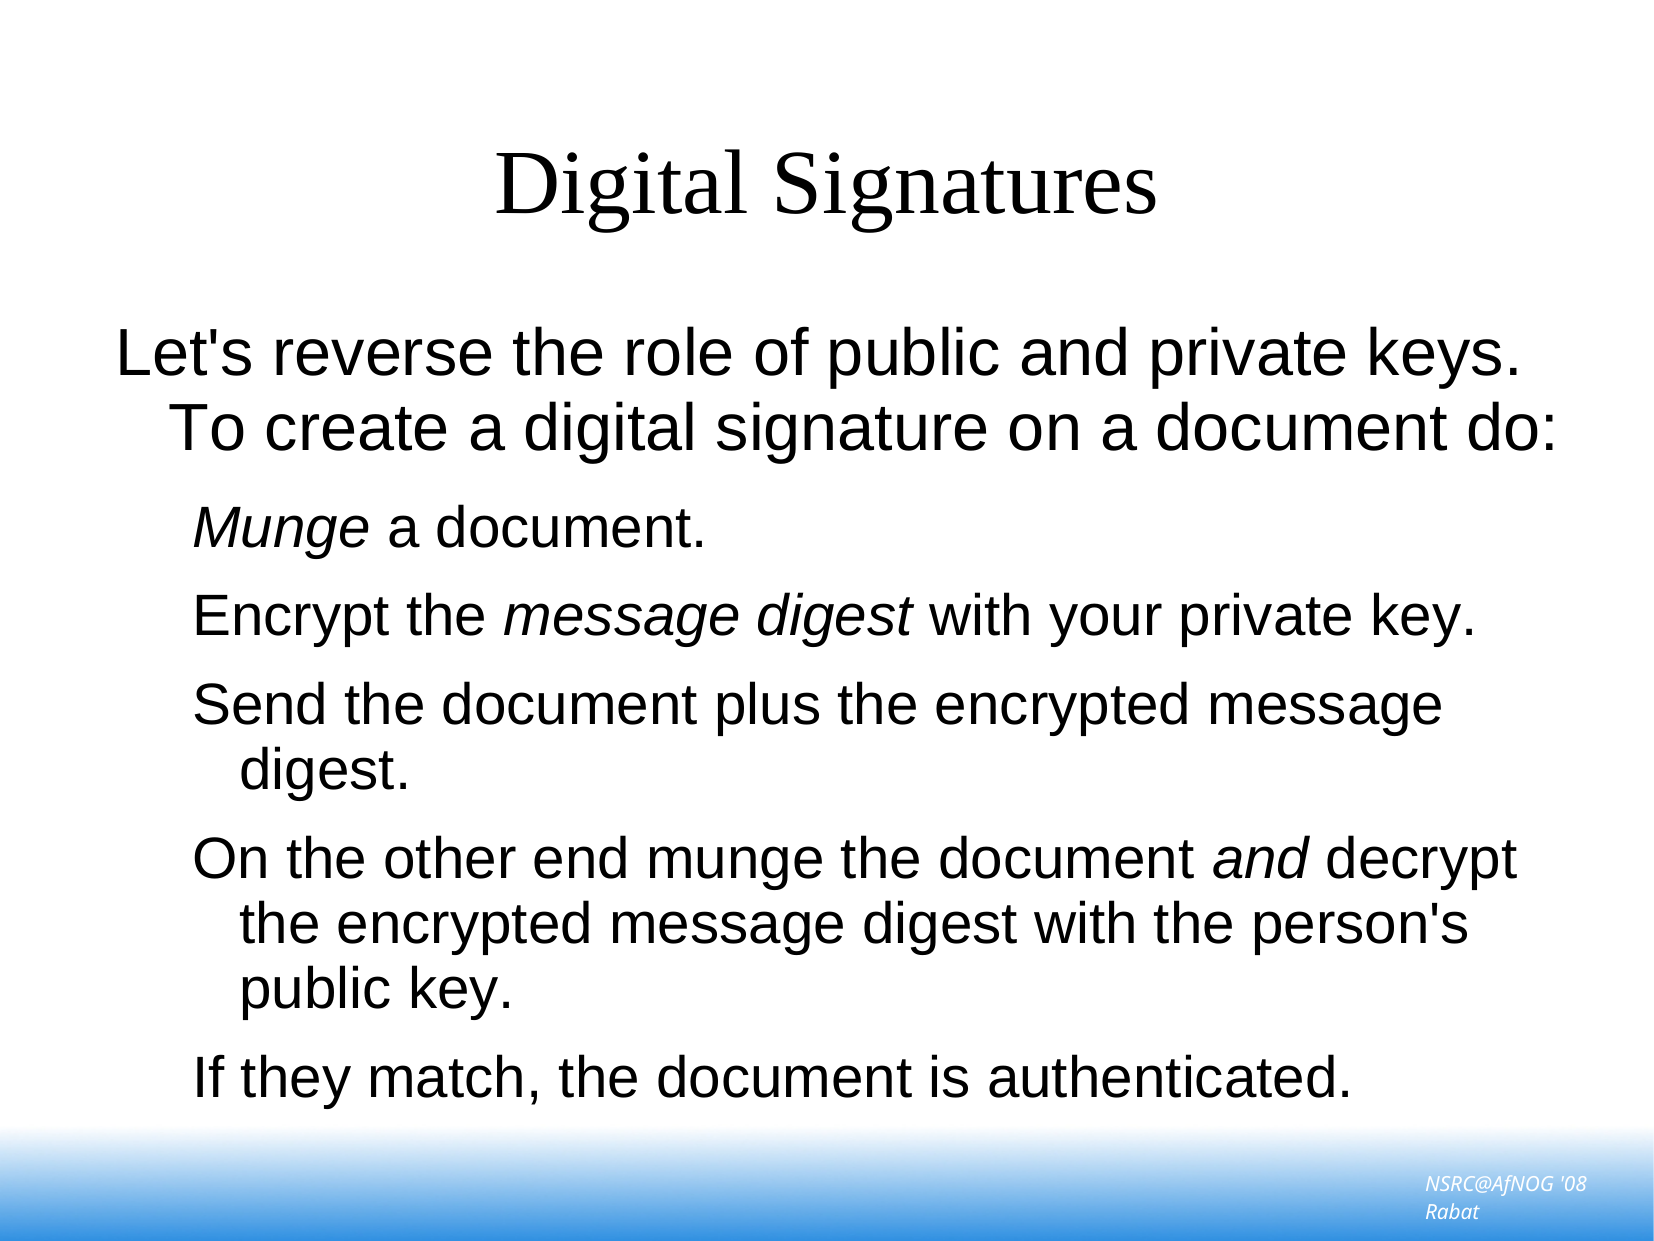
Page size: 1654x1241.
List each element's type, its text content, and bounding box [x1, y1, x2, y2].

picture [0, 1124, 1654, 1241]
list Let's reverse the role of public and private keys. To create a digital signature on a document do: Munge a document. Encrypt the message digest with your private key. Send the document plus the encrypted message digest. On the other end munge the document and decrypt the encrypted message digest with the person's public key. If they match, the document is authenticated. [97, 315, 1589, 1110]
title Digital Signatures [121, 79, 1534, 287]
